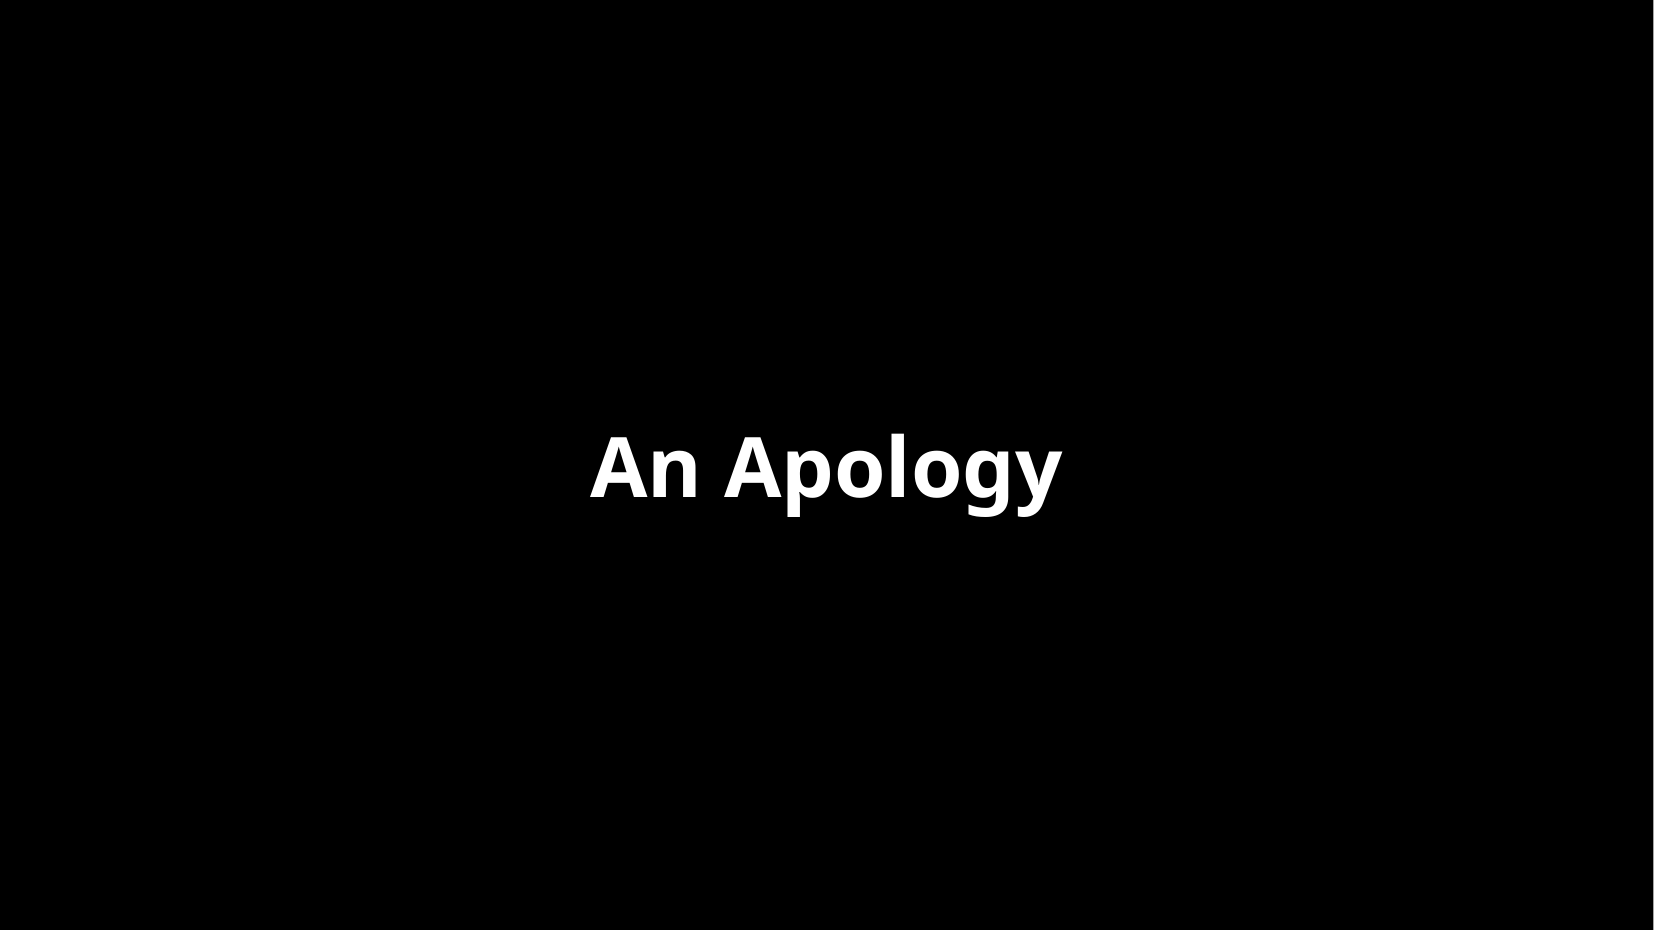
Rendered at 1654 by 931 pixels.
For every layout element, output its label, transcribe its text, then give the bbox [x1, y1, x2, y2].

subtitle An Apology [82, 46, 1571, 884]
